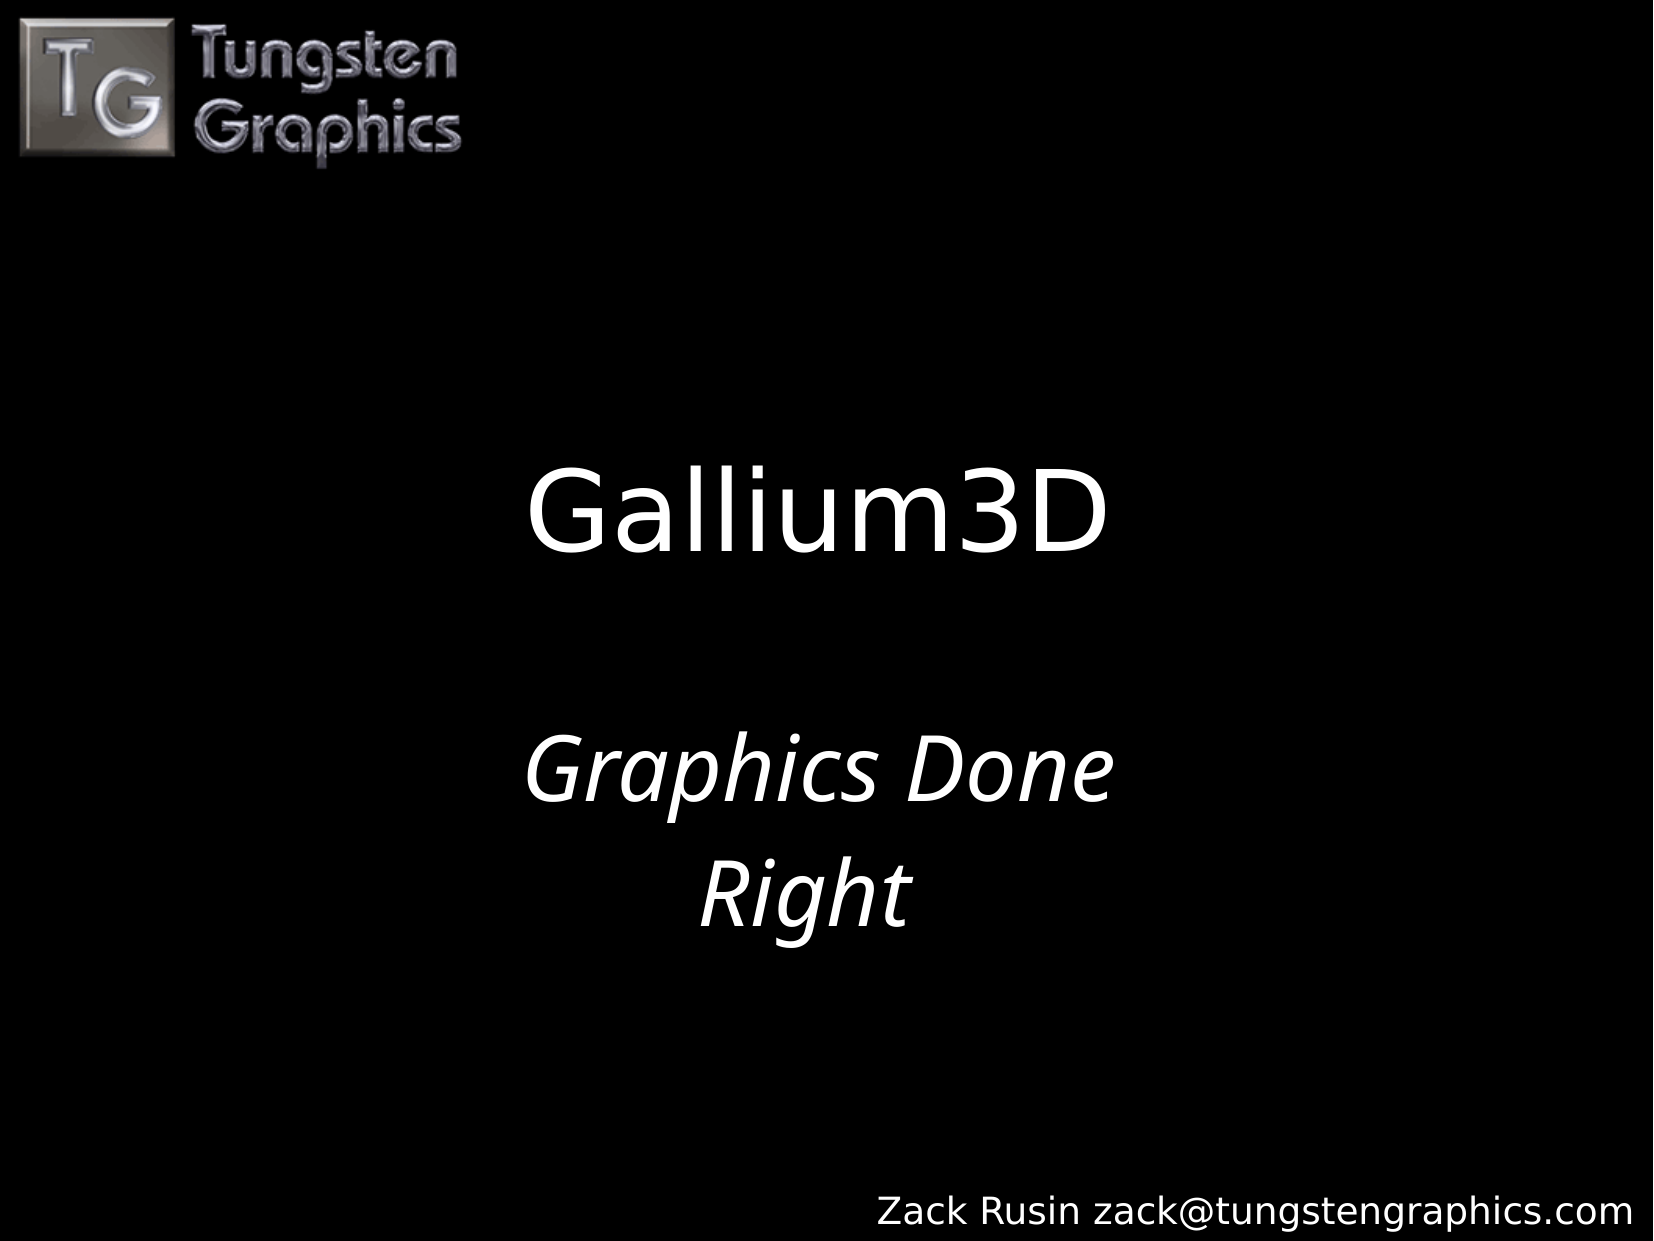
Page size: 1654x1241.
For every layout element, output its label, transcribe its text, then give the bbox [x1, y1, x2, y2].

text_box Zack Rusin zack@tungstengraphics.com [750, 1182, 1651, 1241]
picture [0, 0, 555, 188]
title Gallium3D Graphics Done Right [75, 375, 1563, 1026]
